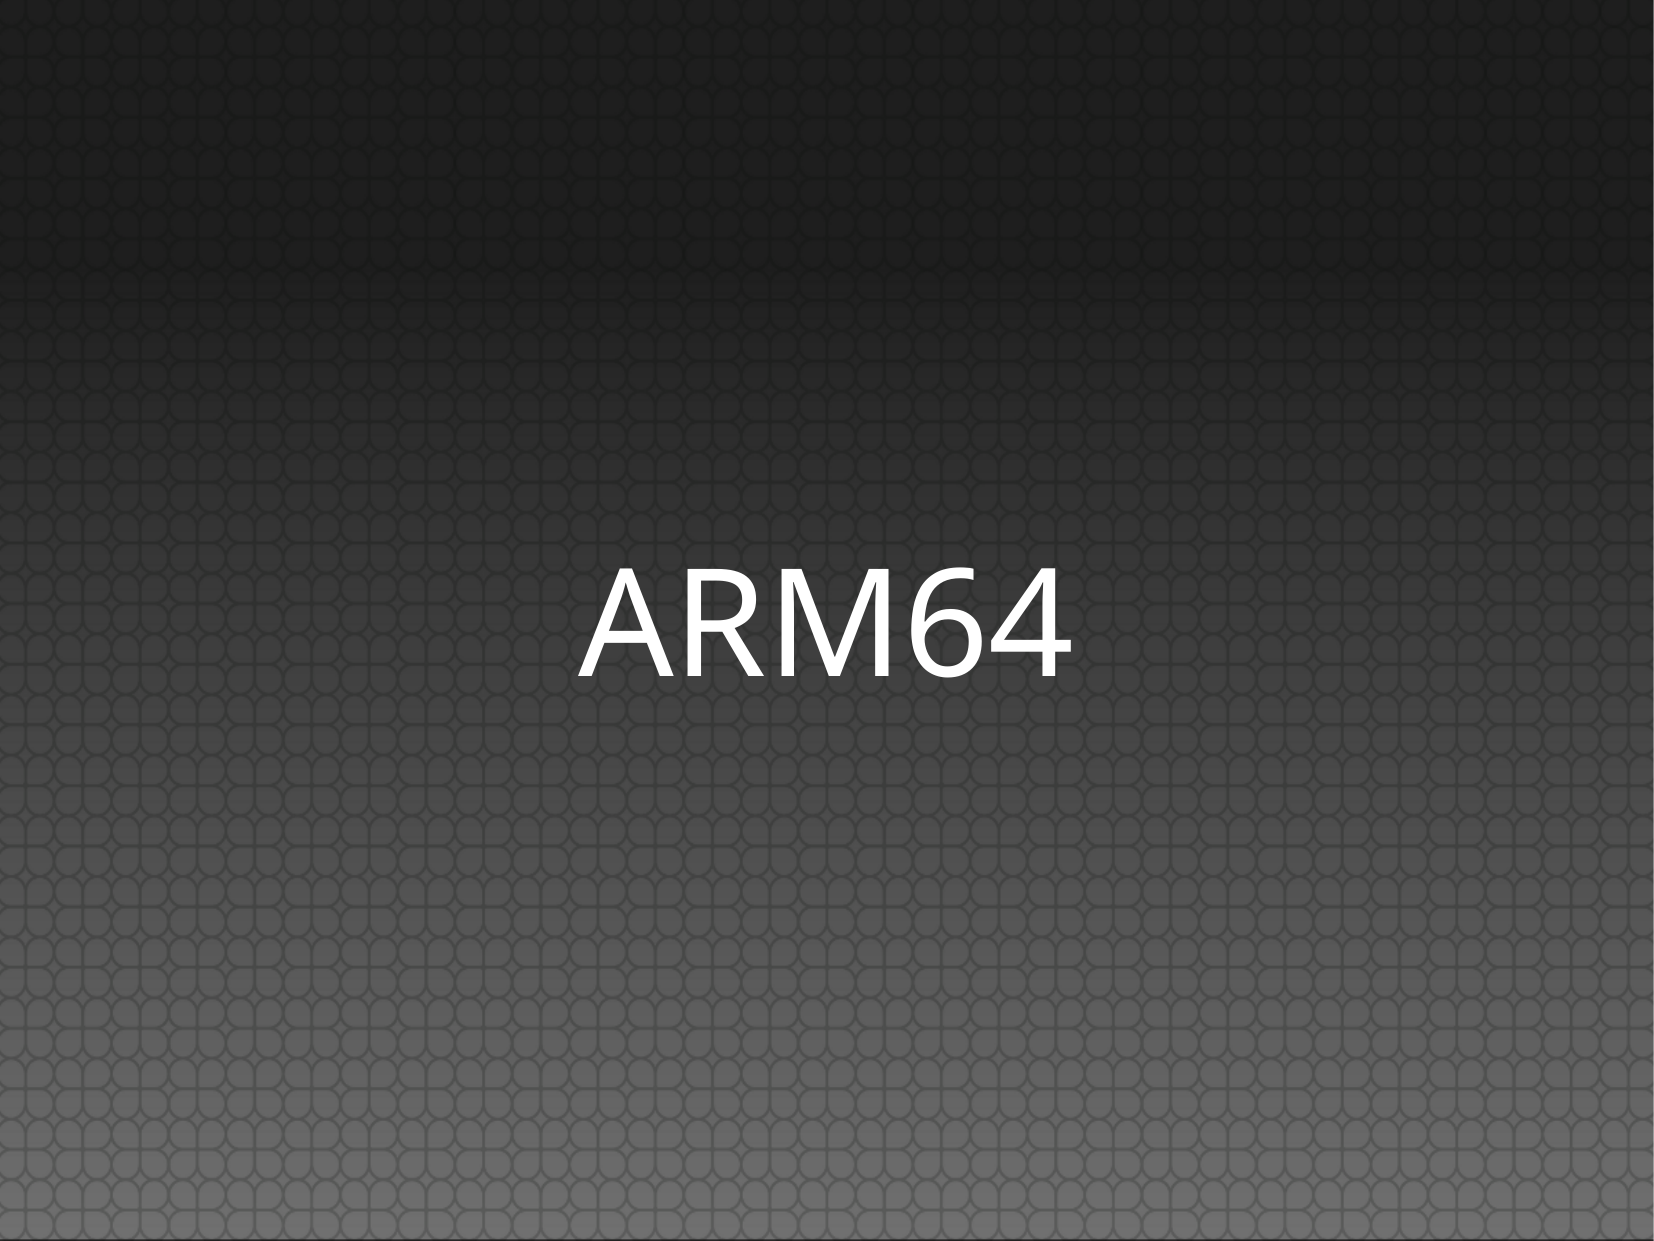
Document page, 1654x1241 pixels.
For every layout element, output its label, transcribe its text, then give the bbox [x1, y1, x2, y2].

picture [0, 0, 1654, 1241]
title ARM64 [75, 525, 1564, 713]
